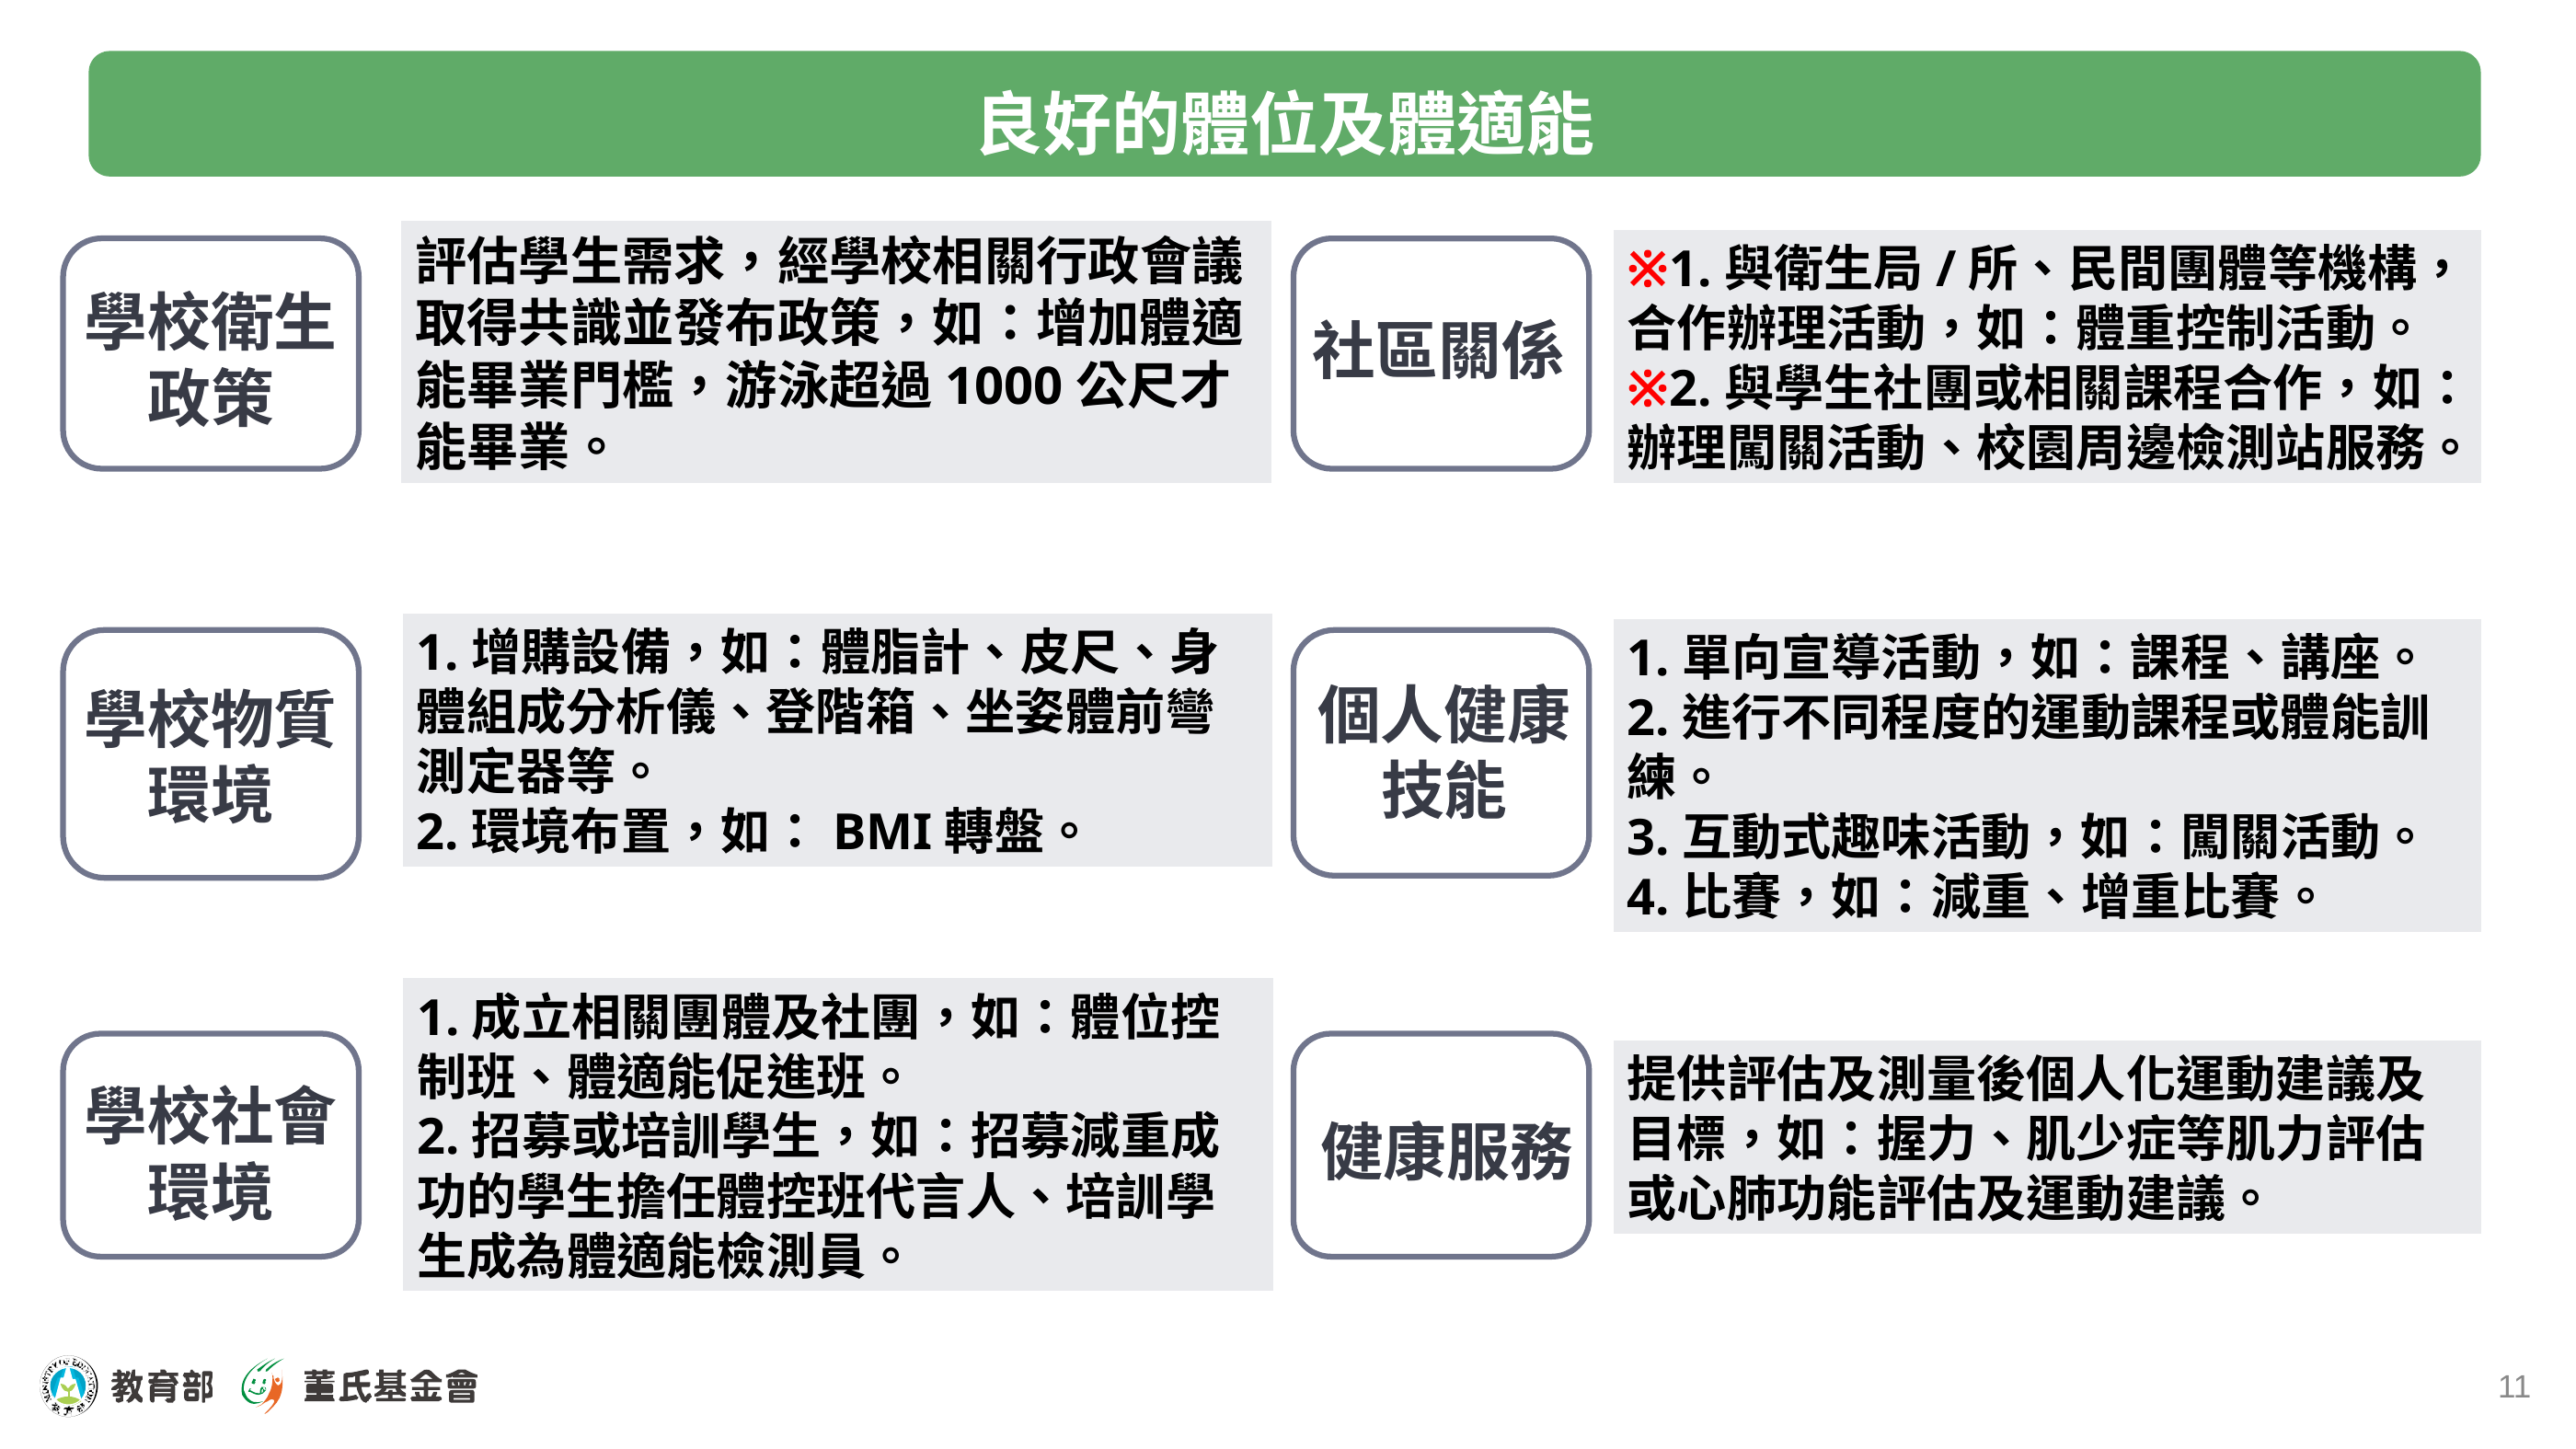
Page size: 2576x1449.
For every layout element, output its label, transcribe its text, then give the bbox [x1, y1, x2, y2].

text_box 11 [2484, 1350, 2555, 1420]
text_box 學校物質環境 [63, 673, 359, 838]
text_box 1.單向宣導活動，如：課程、講座。 2.進行不同程度的運動課程或體能訓練。 3.互動式趣味活動，如：闖關活動。 4.比賽，如：減重、增重比賽。 [1614, 619, 2481, 932]
text_box 良好的體位及體適能 [88, 51, 2481, 177]
text_box 提供評估及測量後個人化運動建議及目標，如：握力、肌少症等肌力評估或心肺功能評估及運動建議。 [1614, 1041, 2481, 1234]
text_box 學校社會環境 [63, 1070, 359, 1236]
text_box 社區關係 [1291, 305, 1586, 394]
text_box 個人健康技能 [1296, 668, 1592, 834]
text_box 健康服務 [1299, 1106, 1594, 1195]
text_box 評估學生需求，經學校相關行政會議取得共識並發布政策，如：增加體適能畢業門檻，游泳超過1000公尺才能畢業。 [401, 221, 1271, 483]
text_box 1.成立相關團體及社團，如：體位控制班、體適能促進班。 2.招募或培訓學生，如：招募減重成功的學生擔任體控班代言人、培訓學生成為體適能檢測員。 [403, 978, 1273, 1291]
text_box ※1.與衛生局/所、民間團體等機構，合作辦理活動，如：體重控制活動。 ※2.與學生社團或相關課程合作，如：辦理闖關活動、校園周邊檢測站服務。 [1614, 230, 2481, 483]
text_box 1.增購設備，如：體脂計、皮尺、身體組成分析儀、登階箱、坐姿體前彎測定器等。 2.環境布置，如：BMI轉盤。 [403, 614, 1272, 867]
text_box 學校衛生政策 [63, 276, 359, 442]
